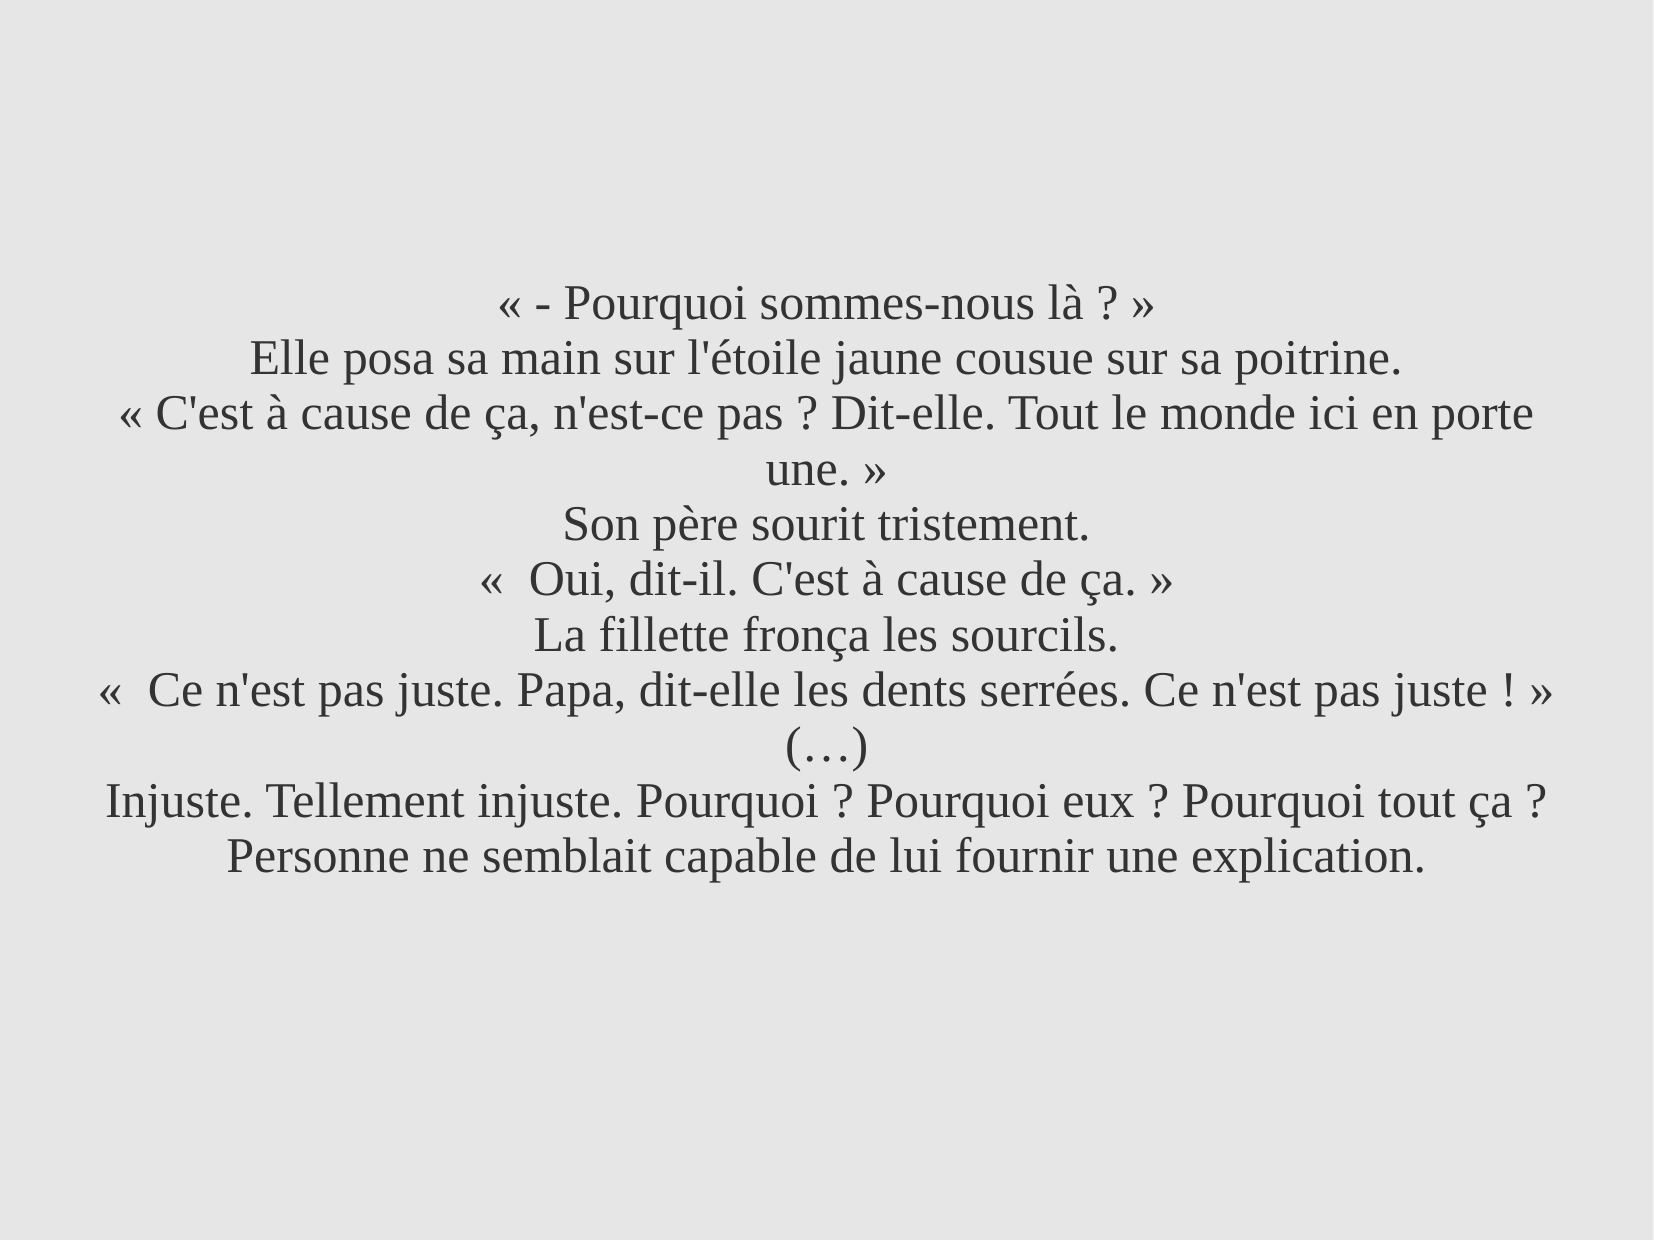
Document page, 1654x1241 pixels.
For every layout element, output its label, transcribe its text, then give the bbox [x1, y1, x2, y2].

subtitle « - Pourquoi sommes-nous là ? » Elle posa sa main sur l'étoile jaune cousue sur sa poitrine. « C'est à cause de ça, n'est-ce pas ? Dit-elle. Tout le monde ici en porte une. » Son père sourit tristement. « Oui, dit-il. C'est à cause de ça. » La fillette fronça les sourcils. « Ce n'est pas juste. Papa, dit-elle les dents serrées. Ce n'est pas juste ! » (…) Injuste. Tellement injuste. Pourquoi ? Pourquoi eux ? Pourquoi tout ça ? Personne ne semblait capable de lui fournir une explication. [82, 49, 1571, 1109]
